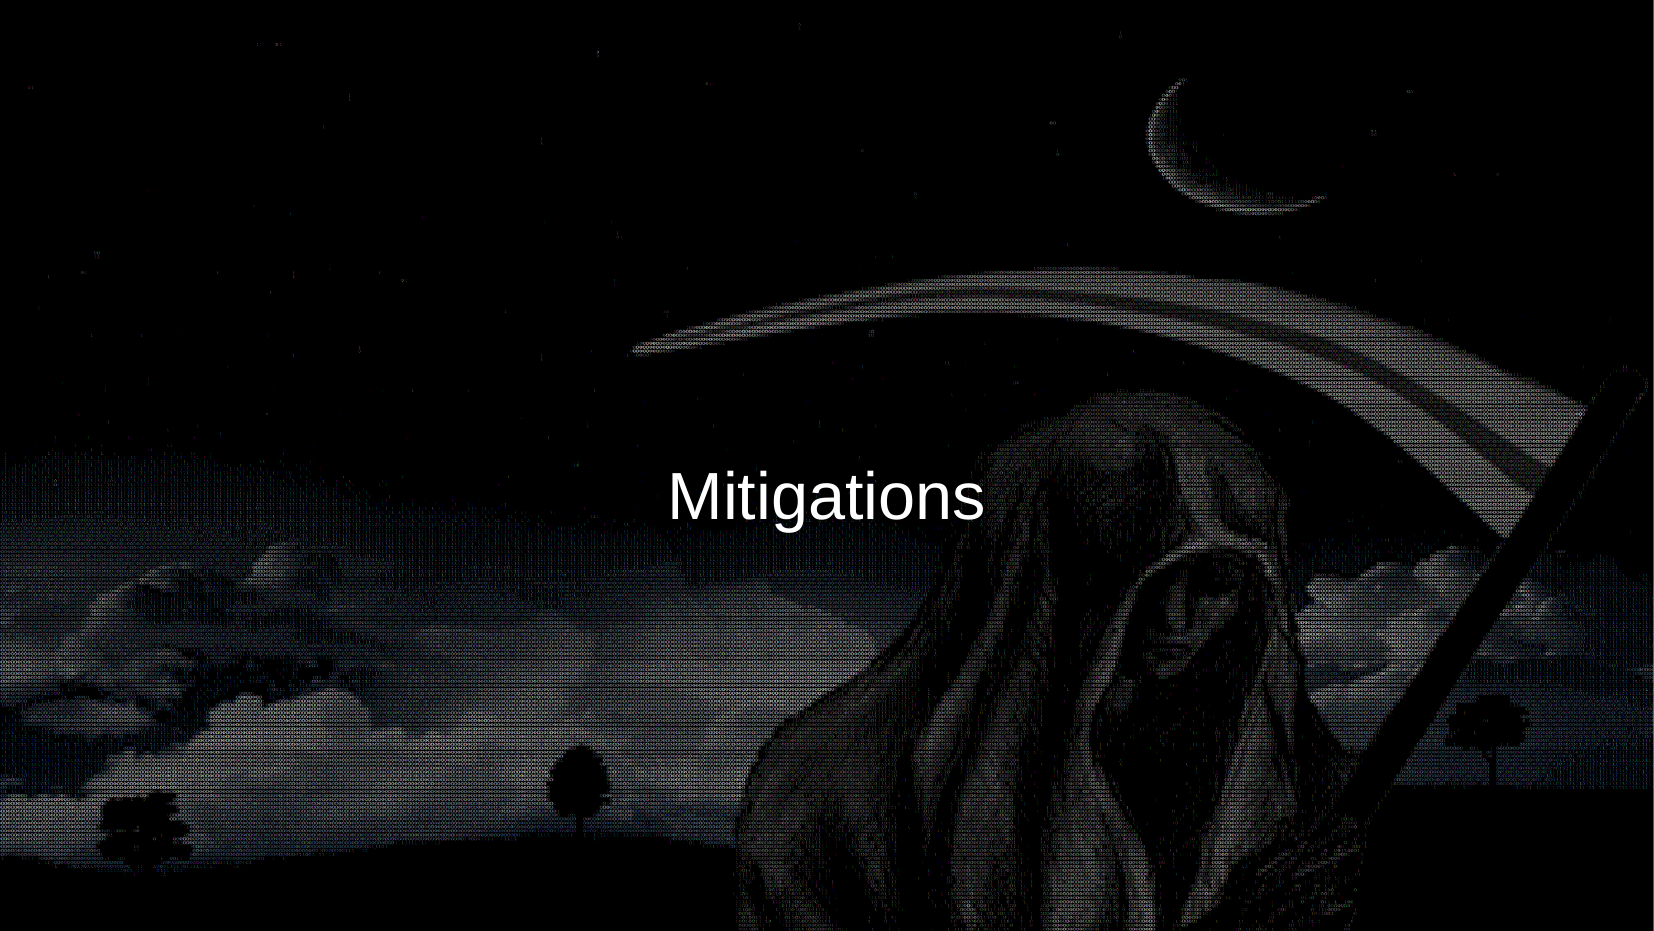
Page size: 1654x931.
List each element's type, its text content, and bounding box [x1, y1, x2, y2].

picture [0, 0, 1654, 931]
subtitle Mitigations [82, 165, 1571, 827]
